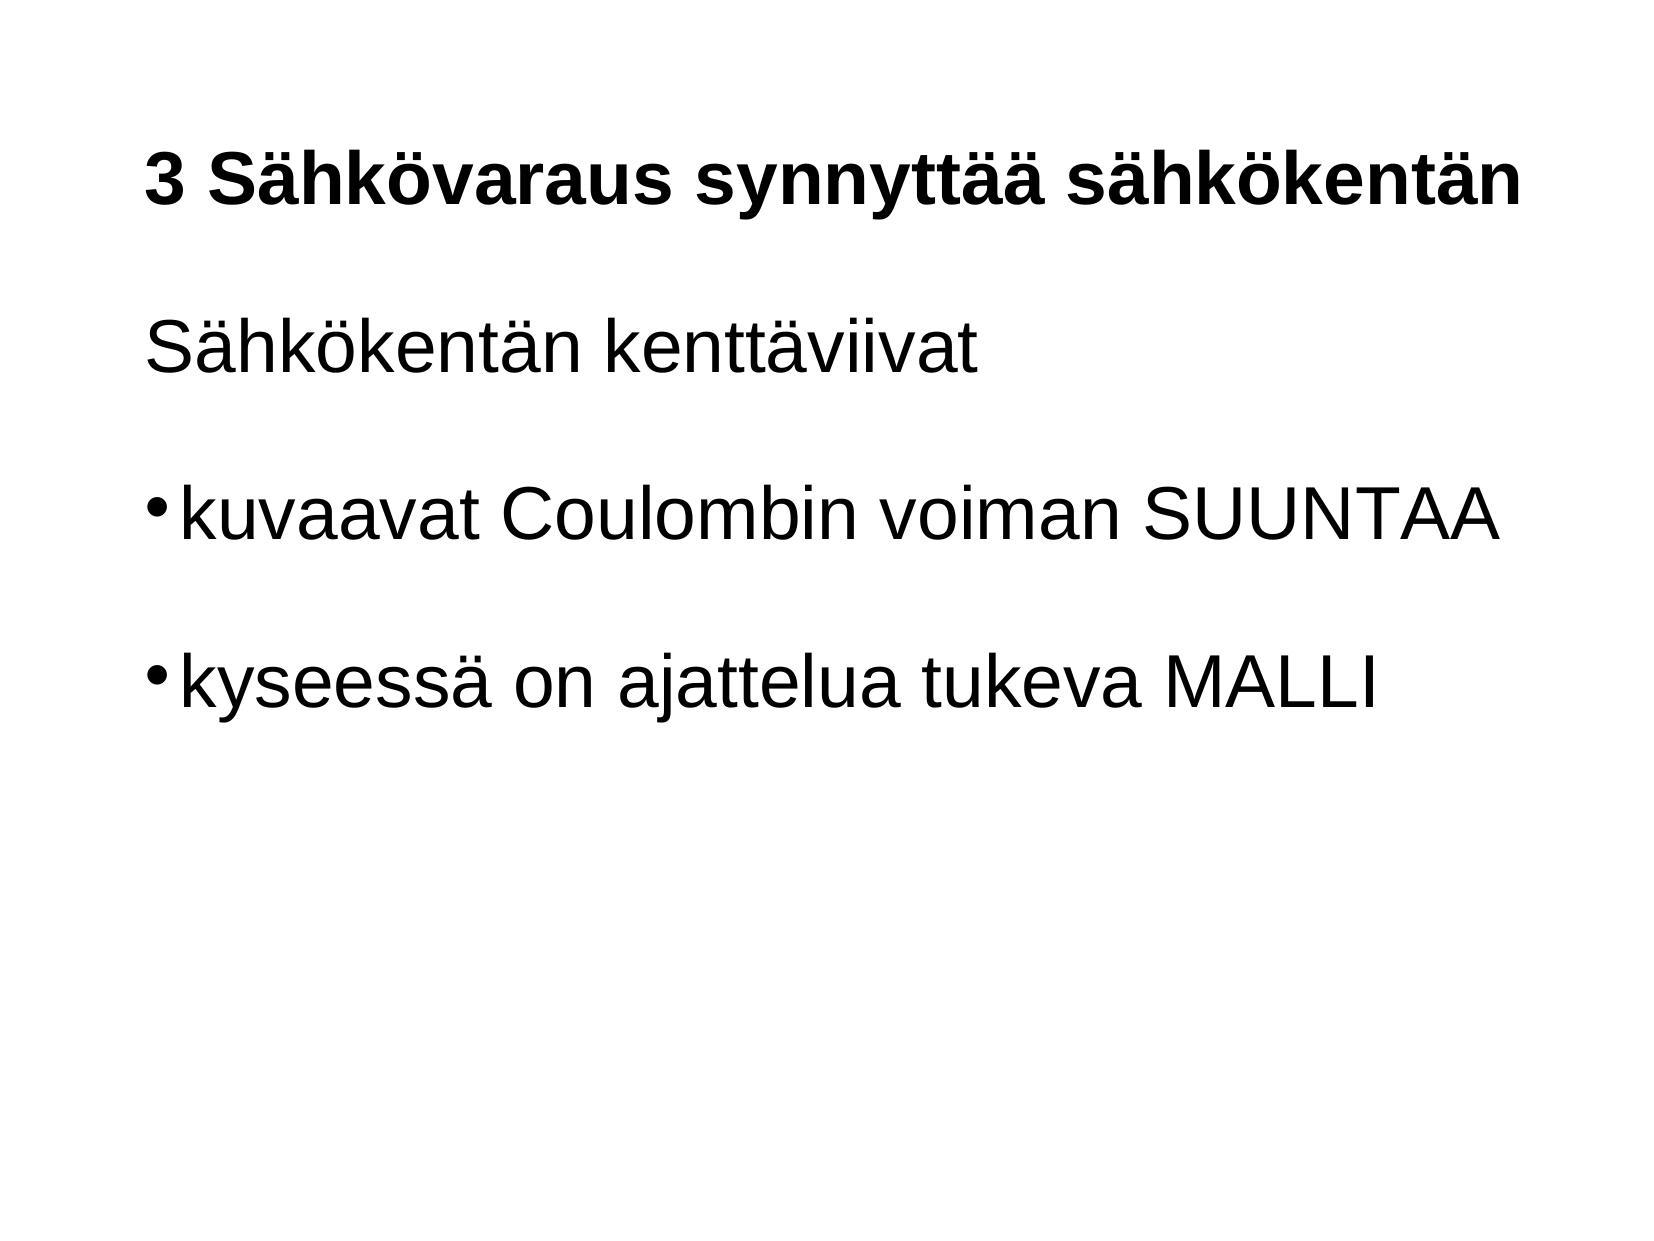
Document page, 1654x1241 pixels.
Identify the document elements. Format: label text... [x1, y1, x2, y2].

text_box 3 Sähkövaraus synnyttää sähkökentän Sähkökentän kenttäviivat kuvaavat Coulombin voiman SUUNTAA kyseessä on ajattelua tukeva MALLI [129, 125, 1595, 981]
